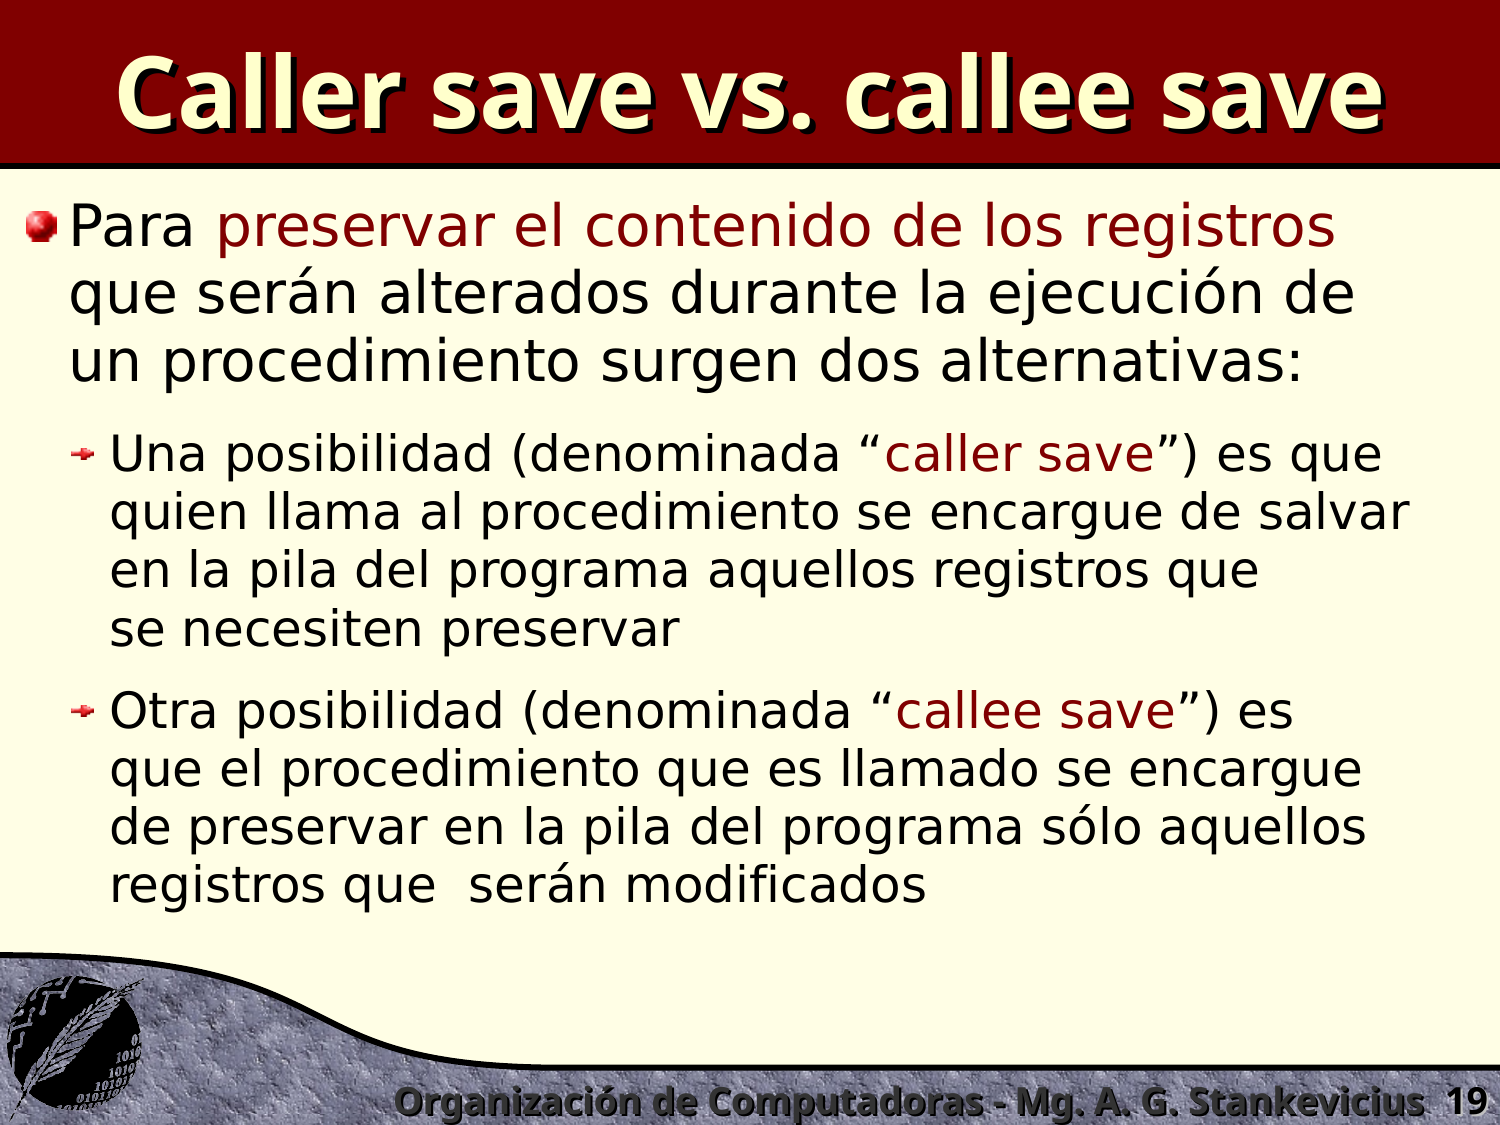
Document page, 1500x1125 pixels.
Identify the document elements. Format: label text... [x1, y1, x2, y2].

picture [448, 1100, 455, 1110]
list Para preservar el contenido de los registros que serán alterados durante la ejecución de un procedimiento surgen dos alternativas: Una posibilidad (denominada “caller save”) es que quien llama al procedimiento se encargue de salvar en la pila del programa aquellos registros que se necesiten preservar Otra posibilidad (denominada “callee save”) es que el procedimiento que es llamado se encargue de preservar en la pila del programa sólo aquellos registros que serán modificados [11, 192, 1486, 935]
title Caller save vs. callee save [15, 5, 1485, 160]
picture [802, 1100, 806, 1110]
picture [0, 959, 1500, 1125]
picture [1058, 1100, 1065, 1110]
